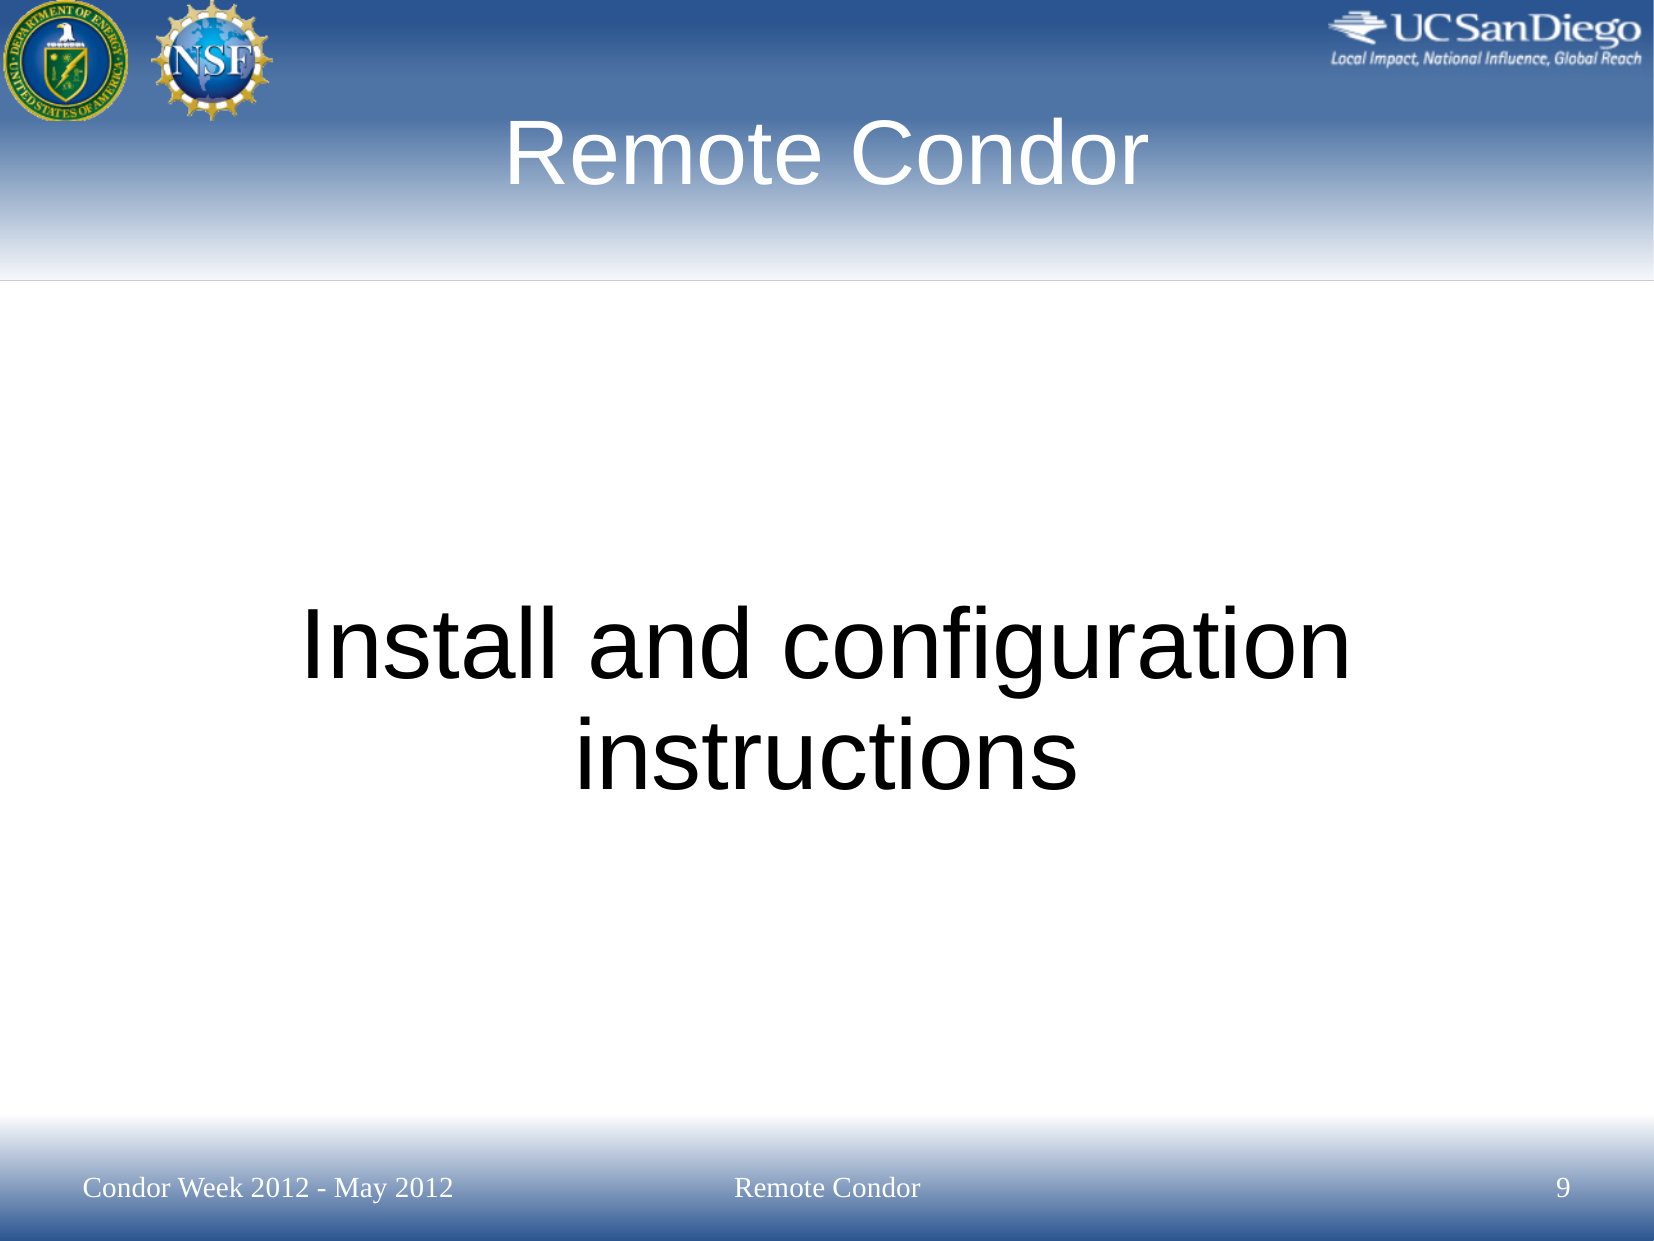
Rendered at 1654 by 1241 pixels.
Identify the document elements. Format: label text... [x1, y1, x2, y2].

picture [0, 0, 1654, 288]
title Remote Condor [82, 49, 1571, 257]
subtitle Install and configuration instructions [82, 297, 1571, 1102]
